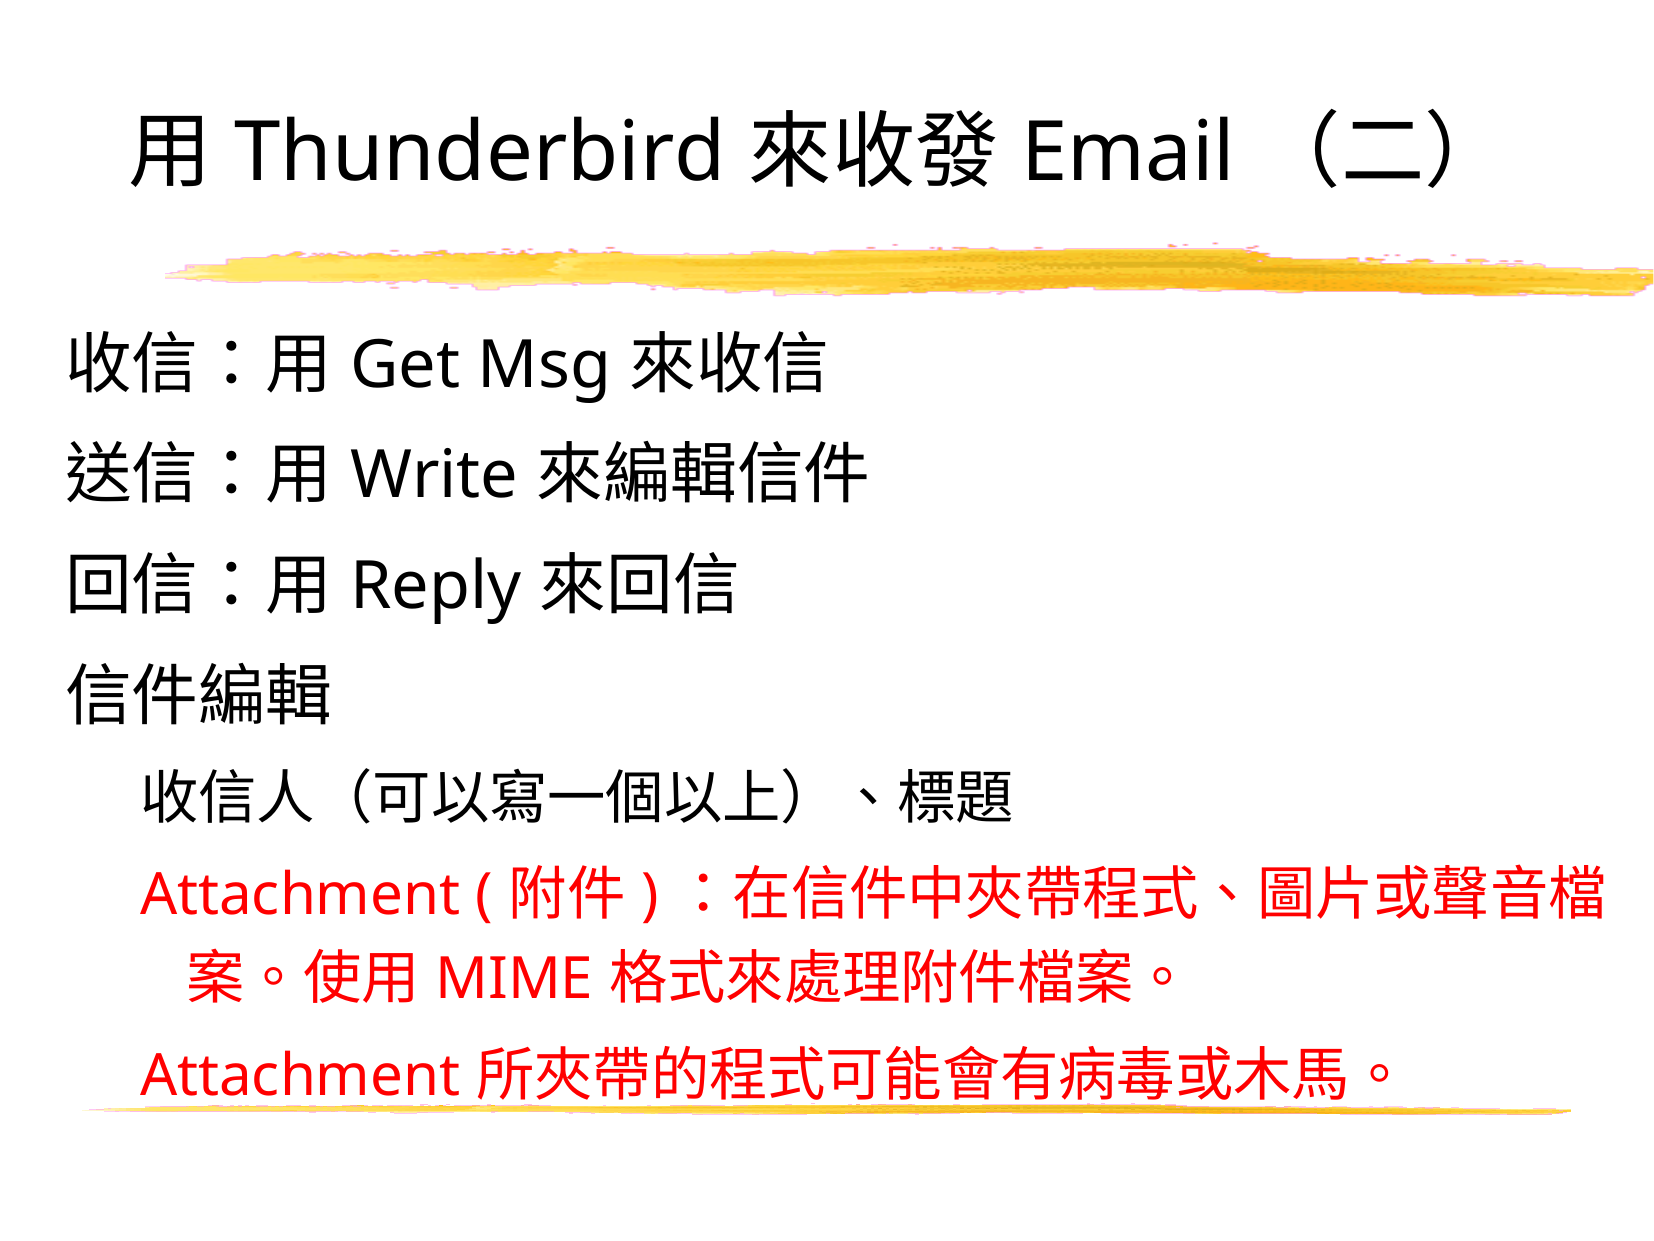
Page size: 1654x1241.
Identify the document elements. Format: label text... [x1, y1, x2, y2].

picture [82, 1102, 1571, 1117]
title 用Thunderbird來收發Email（二） [73, 31, 1563, 258]
picture [165, 237, 1654, 308]
list 收信：用Get Msg來收信 送信：用Write來編輯信件 回信：用Reply來回信 信件編輯 收信人（可以寫一個以上）、標題 Attachment (附件)：在信件中夾帶程式、圖片或聲音檔案。使用MIME格式來處理附件檔案。 Attachment所夾帶的程式可能會有病毒或木馬。 [65, 310, 1628, 1094]
